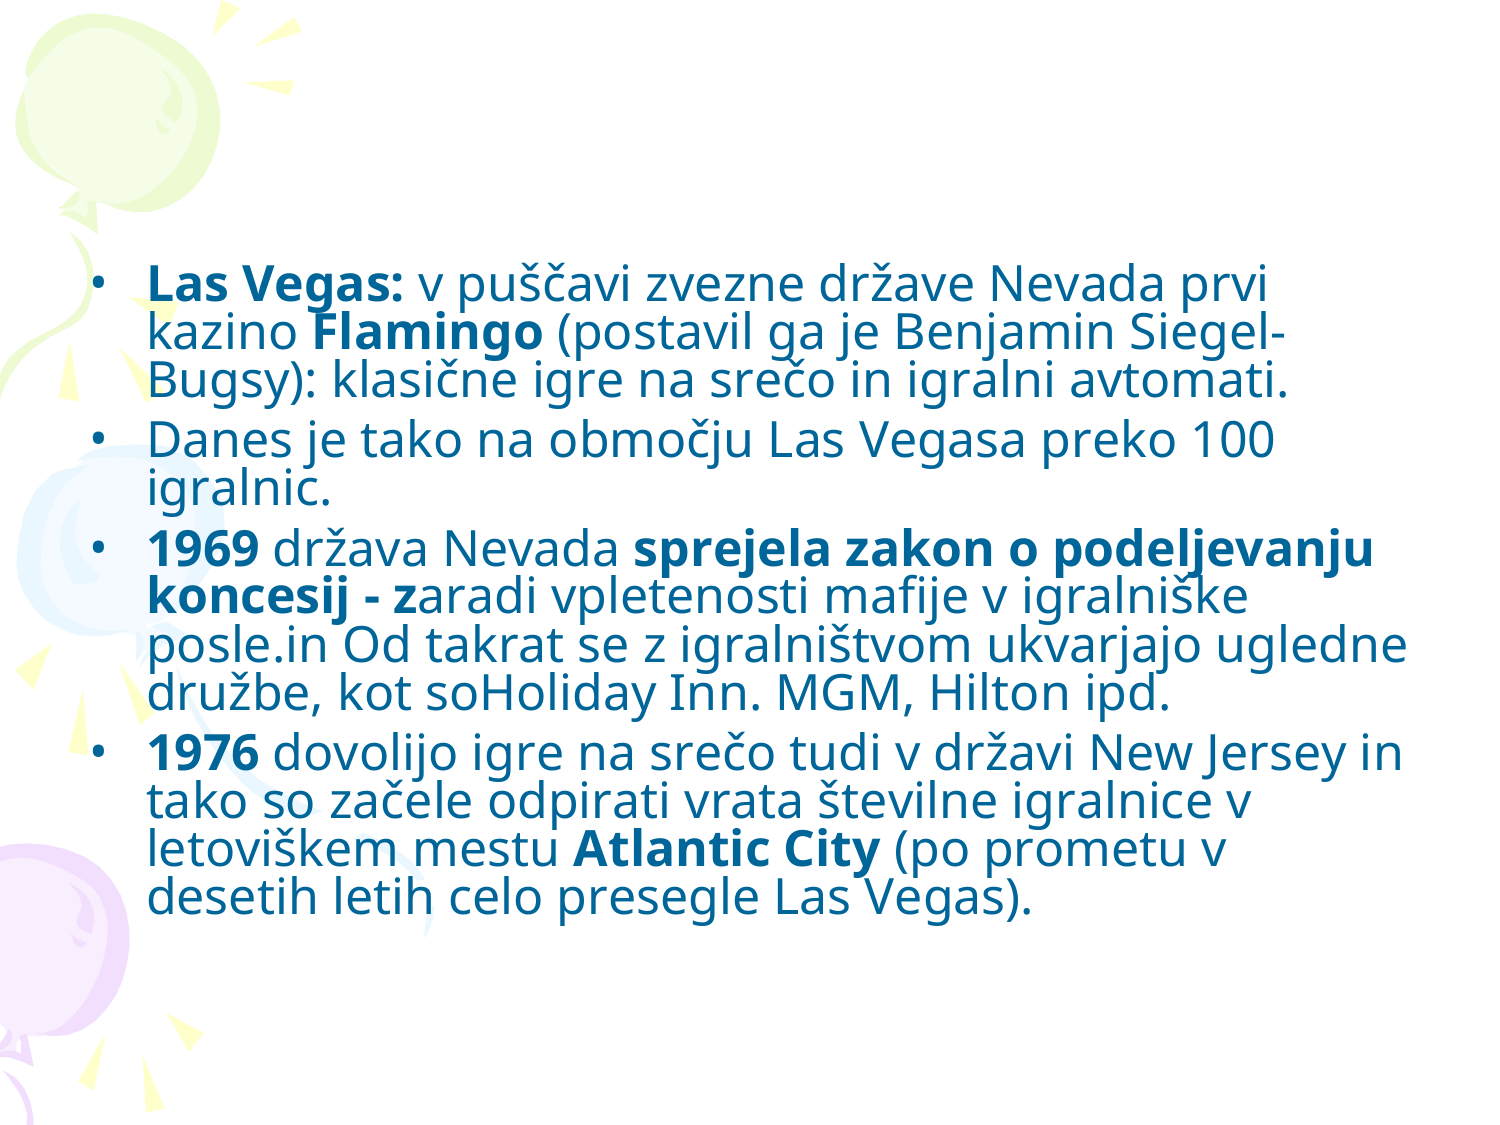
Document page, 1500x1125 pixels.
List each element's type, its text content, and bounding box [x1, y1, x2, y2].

list Las Vegas: v puščavi zvezne države Nevada prvi kazino Flamingo (postavil ga je Benjamin Siegel-Bugsy): klasične igre na srečo in igralni avtomati. Danes je tako na območju Las Vegasa preko 100 igralnic. 1969 država Nevada sprejela zakon o podeljevanju koncesij - zaradi vpletenosti mafije v igralniške posle.in Od takrat se z igralništvom ukvarjajo ugledne družbe, kot soHoliday Inn. MGM, Hilton ipd. 1976 dovolijo igre na srečo tudi v državi New Jersey in tako so začele odpirati vrata številne igralnice v letoviškem mestu Atlantic City (po prometu v desetih letih celo presegle Las Vegas). [75, 255, 1426, 1083]
